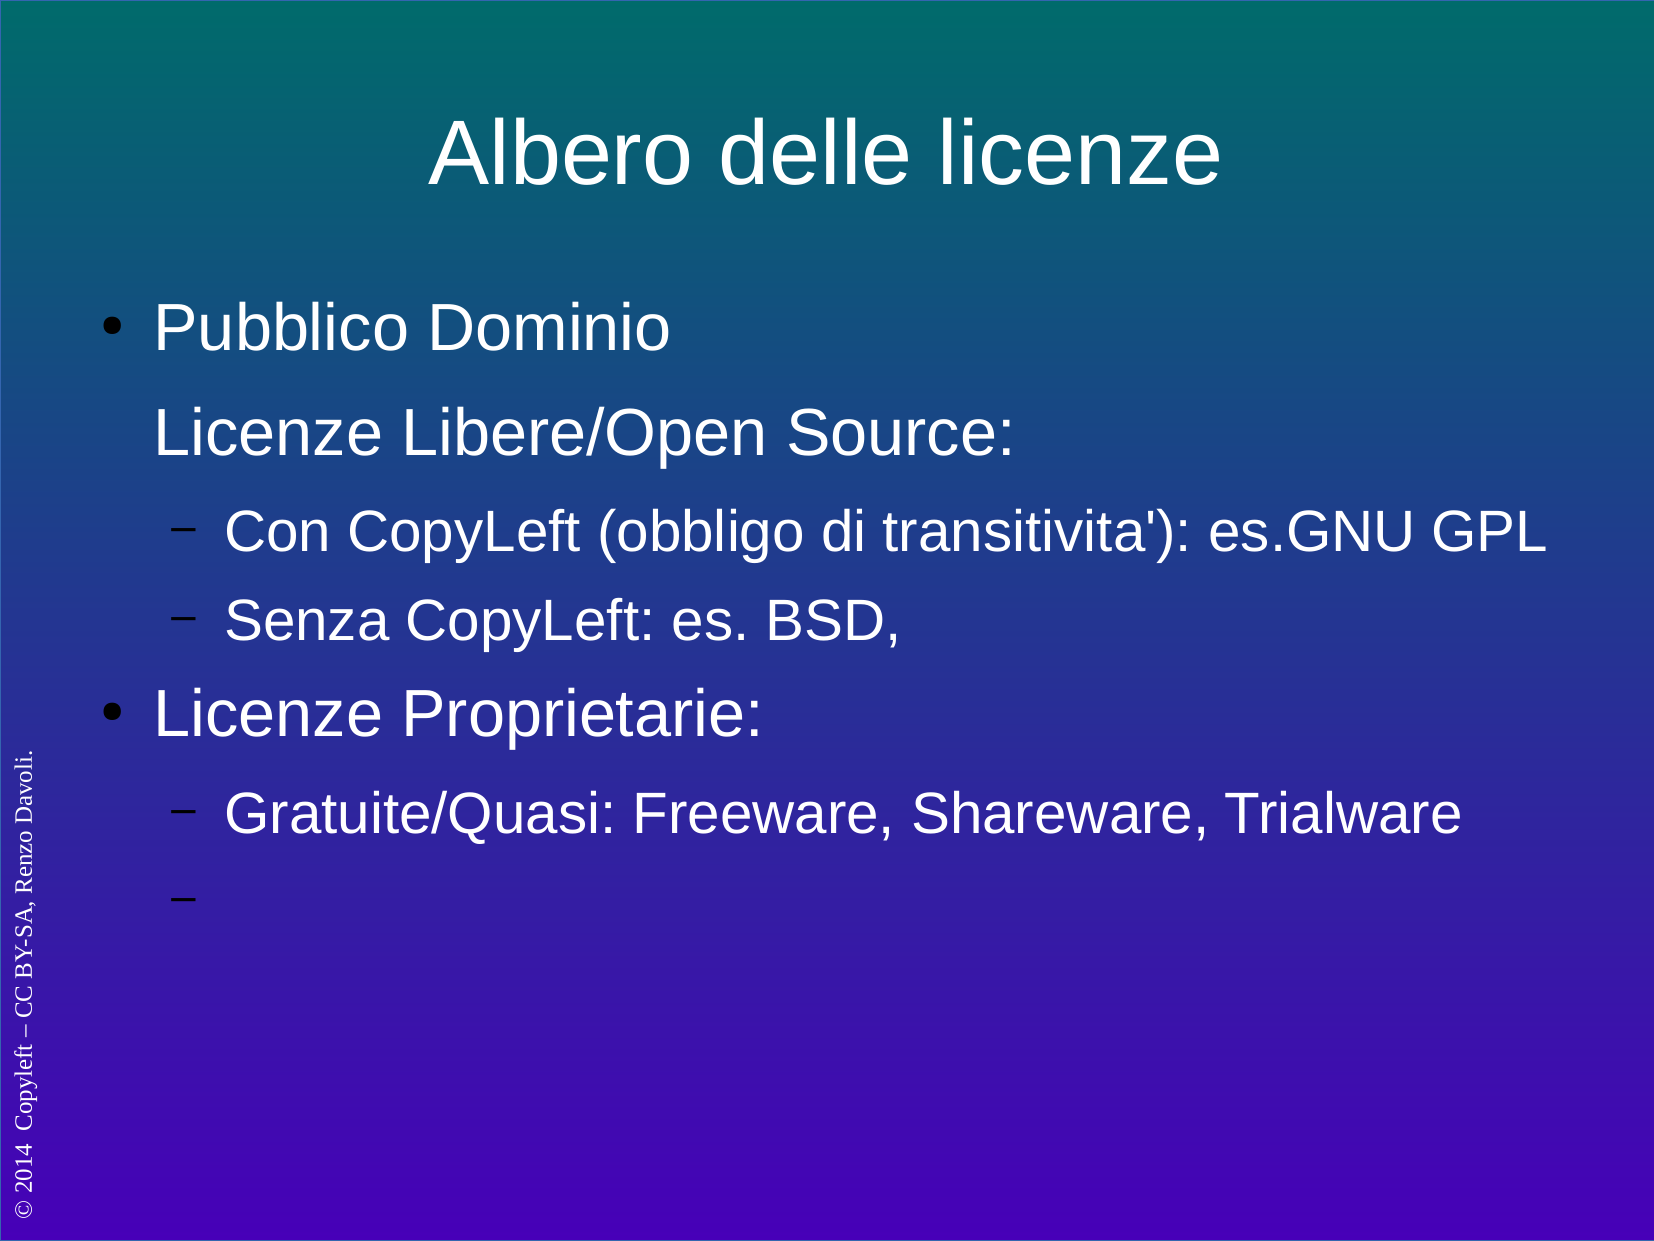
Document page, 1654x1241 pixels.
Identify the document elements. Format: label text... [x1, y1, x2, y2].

title Albero delle licenze [82, 49, 1571, 257]
list Pubblico Dominio Licenze Libere/Open Source: Con CopyLeft (obbligo di transitivita'): es.GNU GPL Senza CopyLeft: es. BSD, Licenze Proprietarie: Gratuite/Quasi: Freeware, Shareware, Trialware [82, 290, 1571, 1010]
